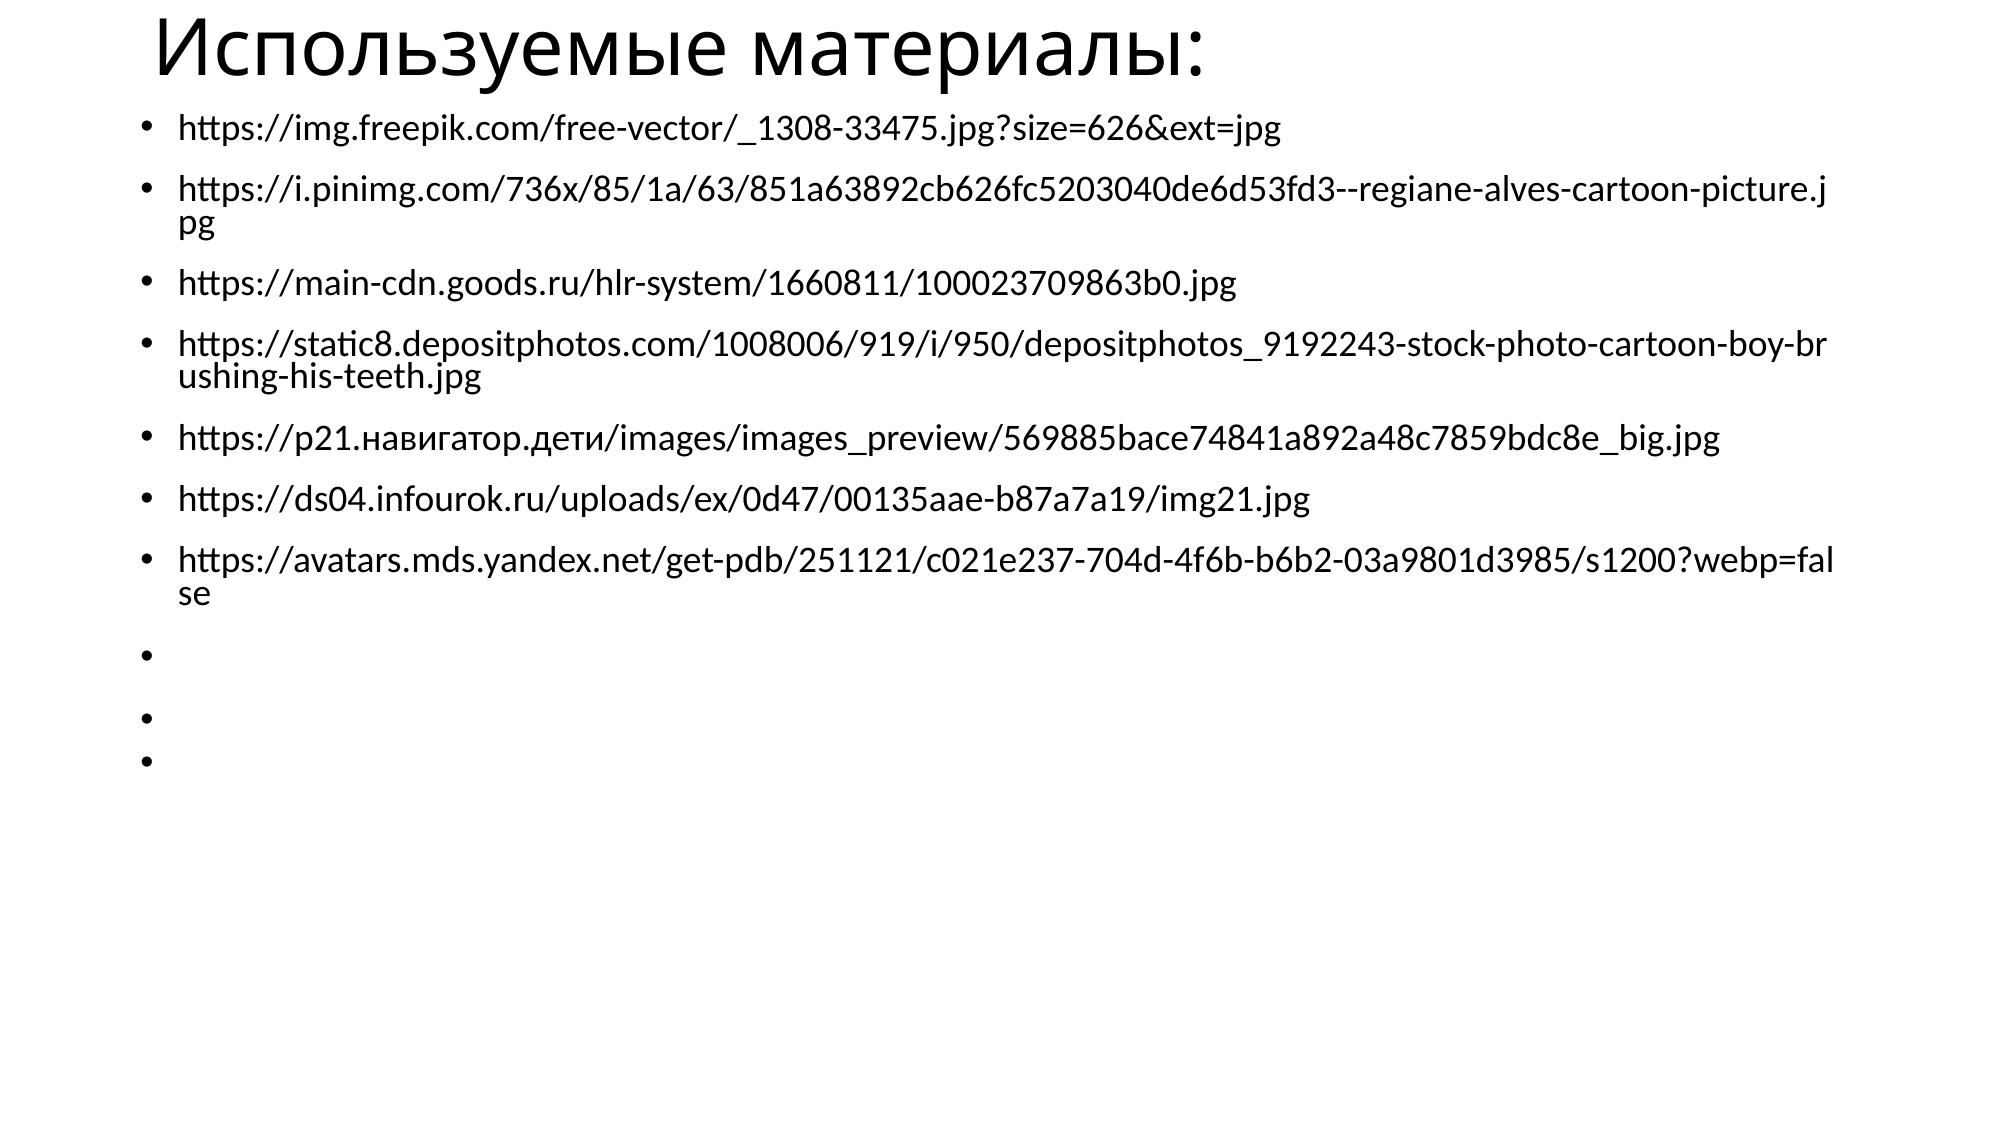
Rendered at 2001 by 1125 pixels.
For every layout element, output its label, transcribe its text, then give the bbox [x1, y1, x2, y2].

list https://img.freepik.com/free-vector/_1308-33475.jpg?size=626&ext=jpg https://i.pinimg.com/736x/85/1a/63/851a63892cb626fc5203040de6d53fd3--regiane-alves-cartoon-picture.jpg https://main-cdn.goods.ru/hlr-system/1660811/100023709863b0.jpg https://static8.depositphotos.com/1008006/919/i/950/depositphotos_9192243-stock-photo-cartoon-boy-brushing-his-teeth.jpg https://р21.навигатор.дети/images/images_preview/569885bace74841a892a48c7859bdc8e_big.jpg https://ds04.infourok.ru/uploads/ex/0d47/00135aae-b87a7a19/img21.jpg https://avatars.mds.yandex.net/get-pdb/251121/c021e237-704d-4f6b-b6b2-03a9801d3985/s1200?webp=false [125, 100, 1851, 777]
title Используемые материалы: [137, 0, 1863, 101]
